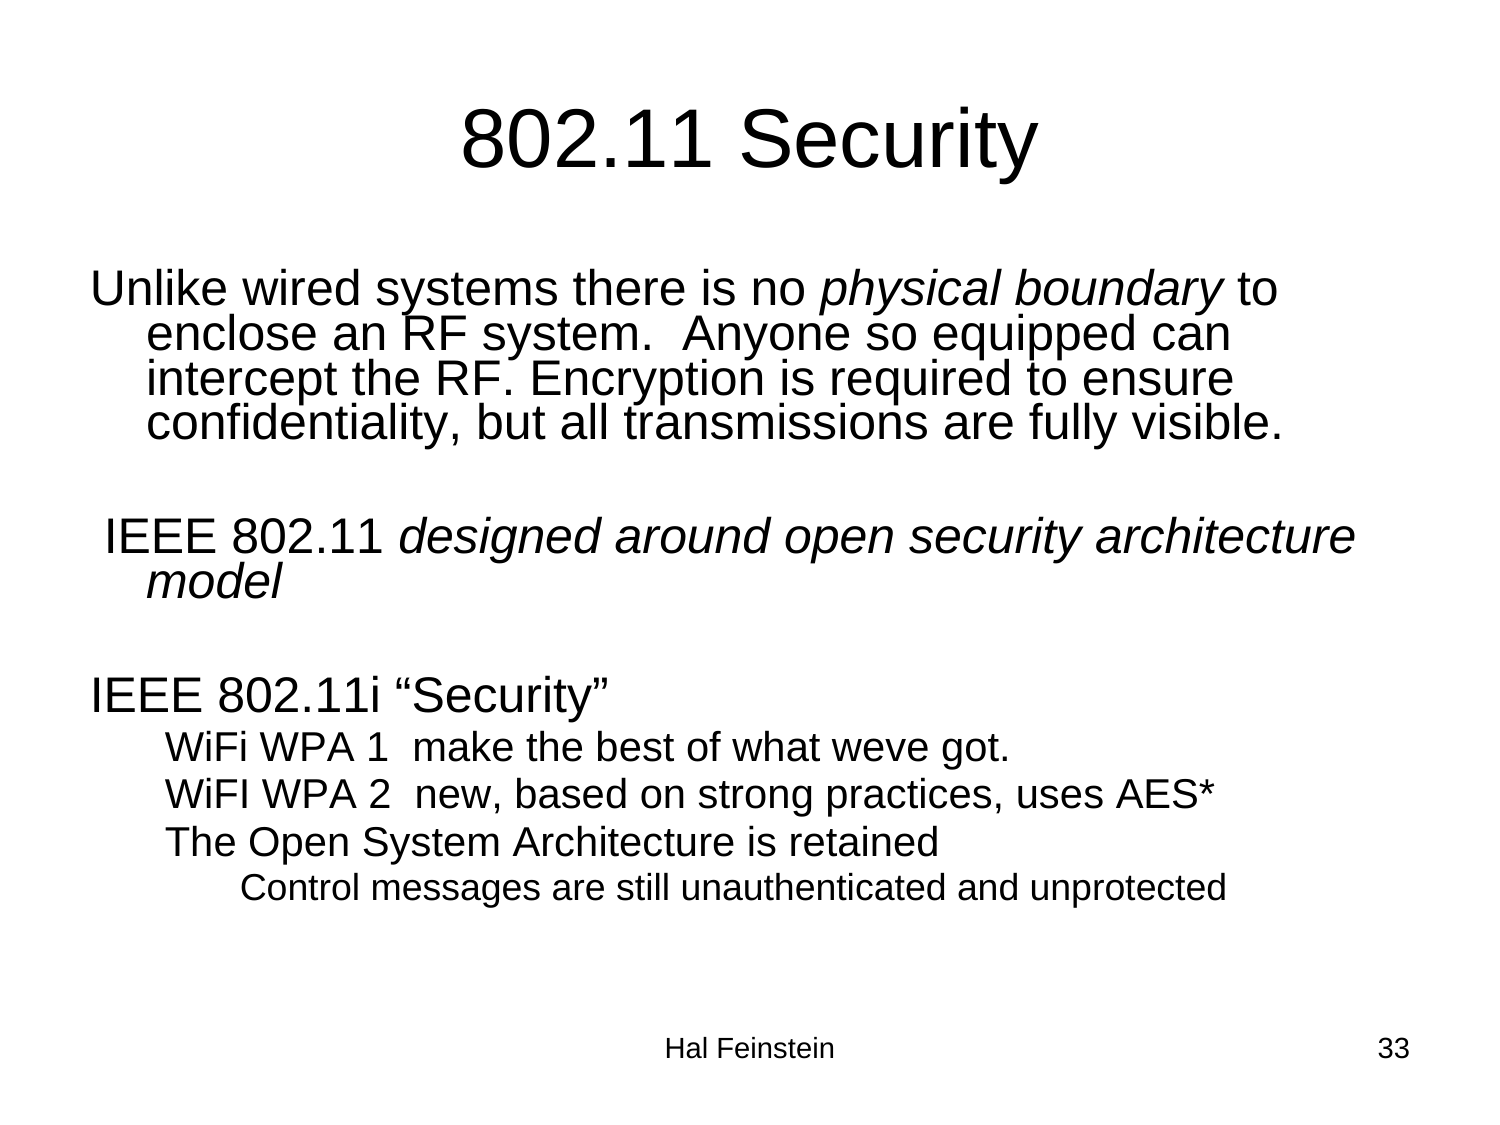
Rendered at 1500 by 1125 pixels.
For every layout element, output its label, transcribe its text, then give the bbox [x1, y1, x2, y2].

list Unlike wired systems there is no physical boundary to enclose an RF system. Anyone so equipped can intercept the RF. Encryption is required to ensure confidentiality, but all transmissions are fully visible. IEEE 802.11 designed around open security architecture model IEEE 802.11i “Security” WiFi WPA 1 make the best of what weve got. WiFI WPA 2 new, based on strong practices, uses AES* The Open System Architecture is retained Control messages are still unauthenticated and unprotected [75, 262, 1426, 1006]
title 802.11 Security [75, 45, 1426, 233]
